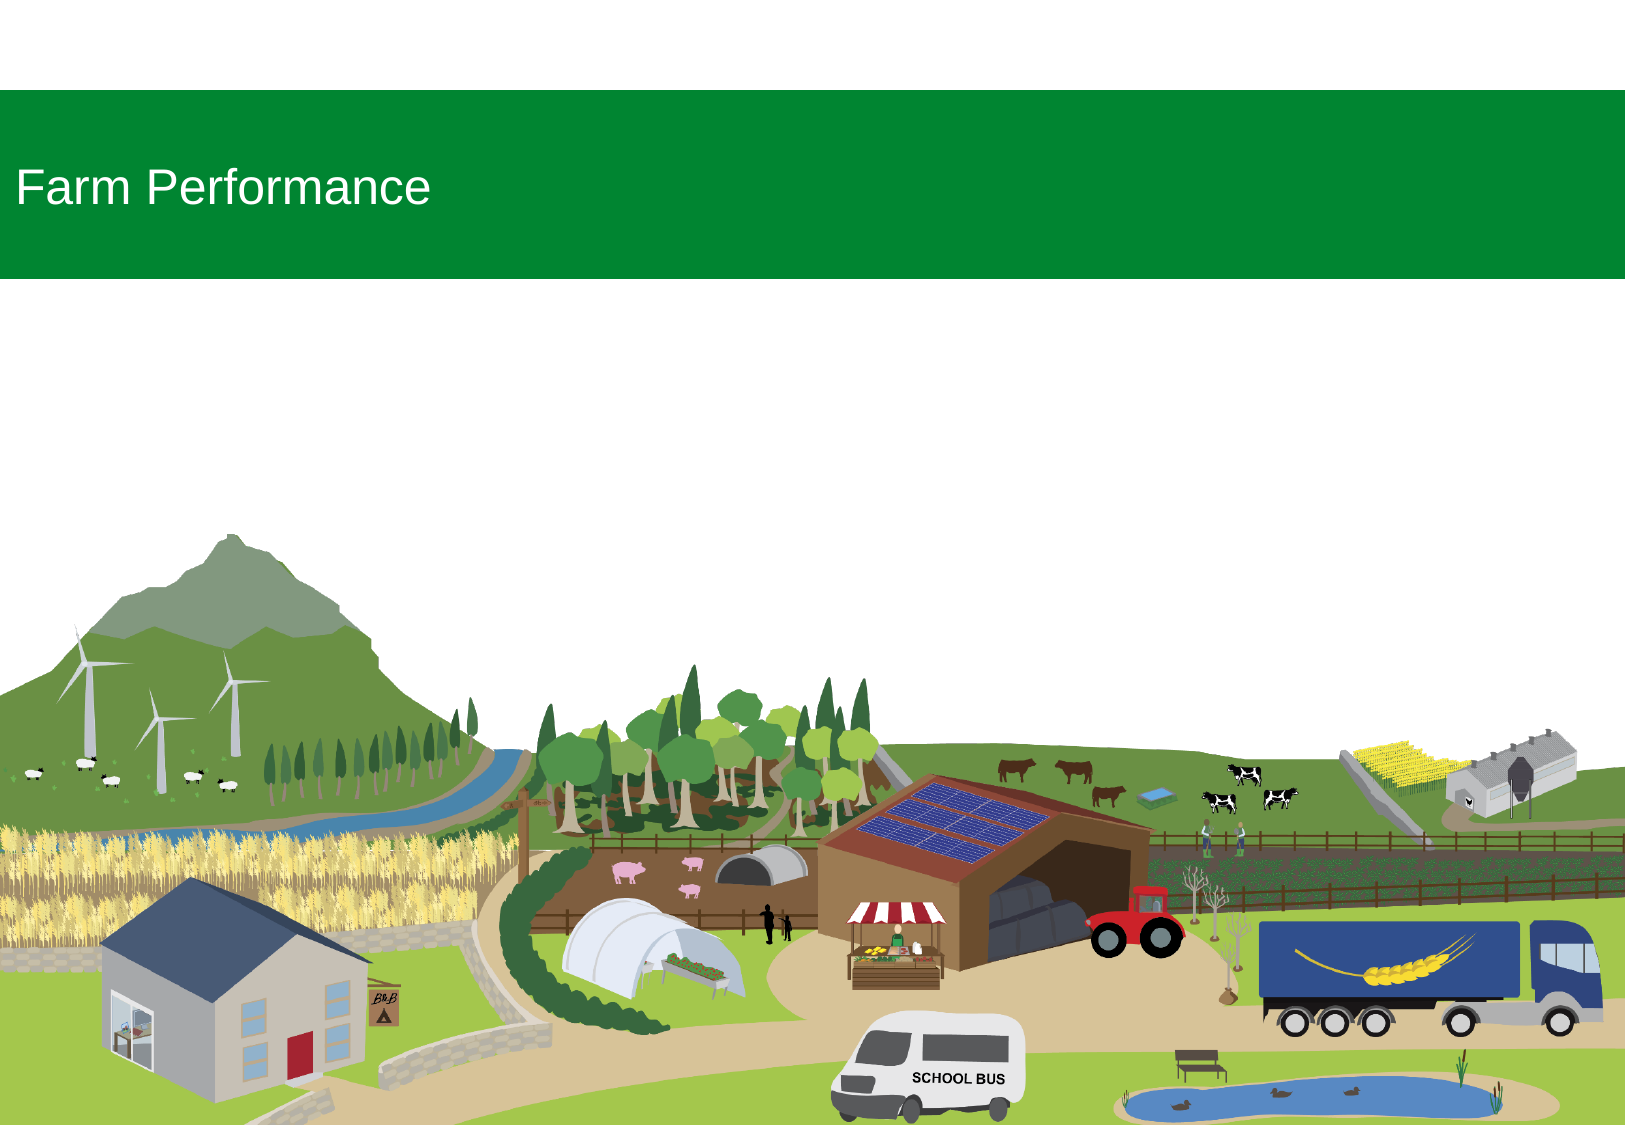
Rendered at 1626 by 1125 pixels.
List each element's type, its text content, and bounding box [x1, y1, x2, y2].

picture [0, 535, 1625, 1125]
text_box Farm Performance [0, 90, 1625, 279]
